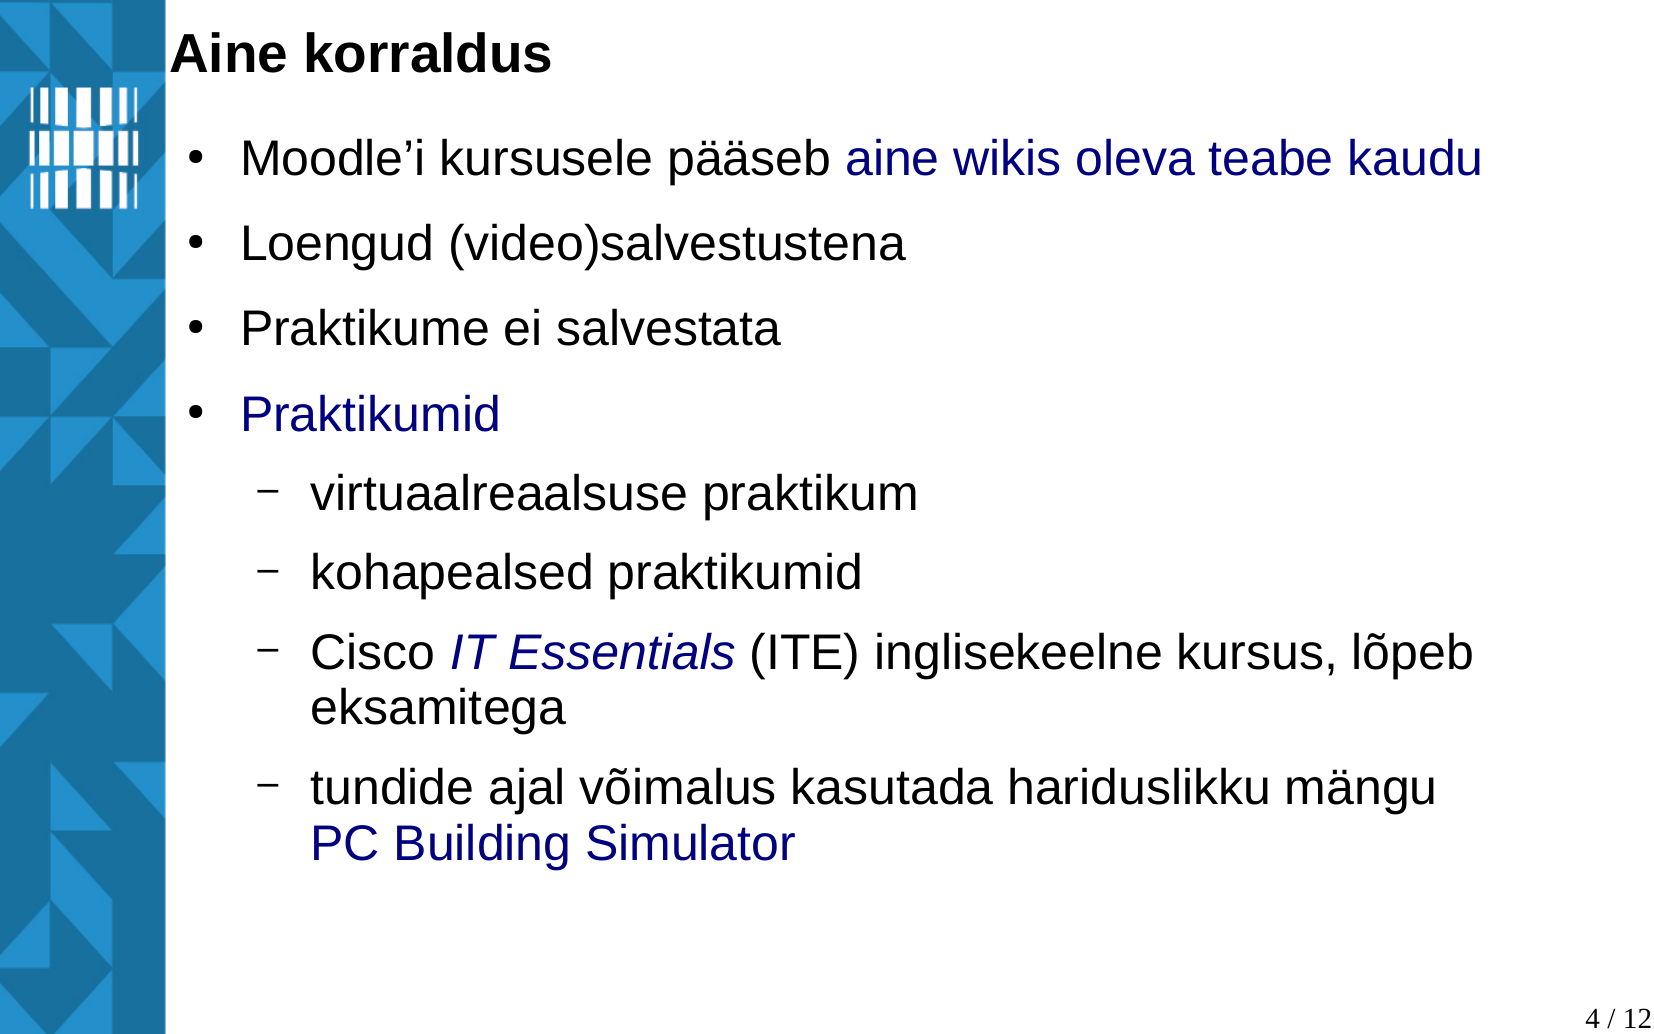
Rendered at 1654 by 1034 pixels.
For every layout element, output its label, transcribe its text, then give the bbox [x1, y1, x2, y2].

list Moodle’i kursusele pääseb aine wikis oleva teabe kaudu Loengud (video)salvestustena Praktikume ei salvestata Praktikumid virtuaalreaalsuse praktikum kohapealsed praktikumid Cisco IT Essentials (ITE) inglisekeelne kursus, lõpeb eksamitega tundide ajal võimalus kasutada hariduslikku mängu PC Building Simulator [169, 129, 1630, 997]
title Aine korraldus [169, 11, 1571, 95]
